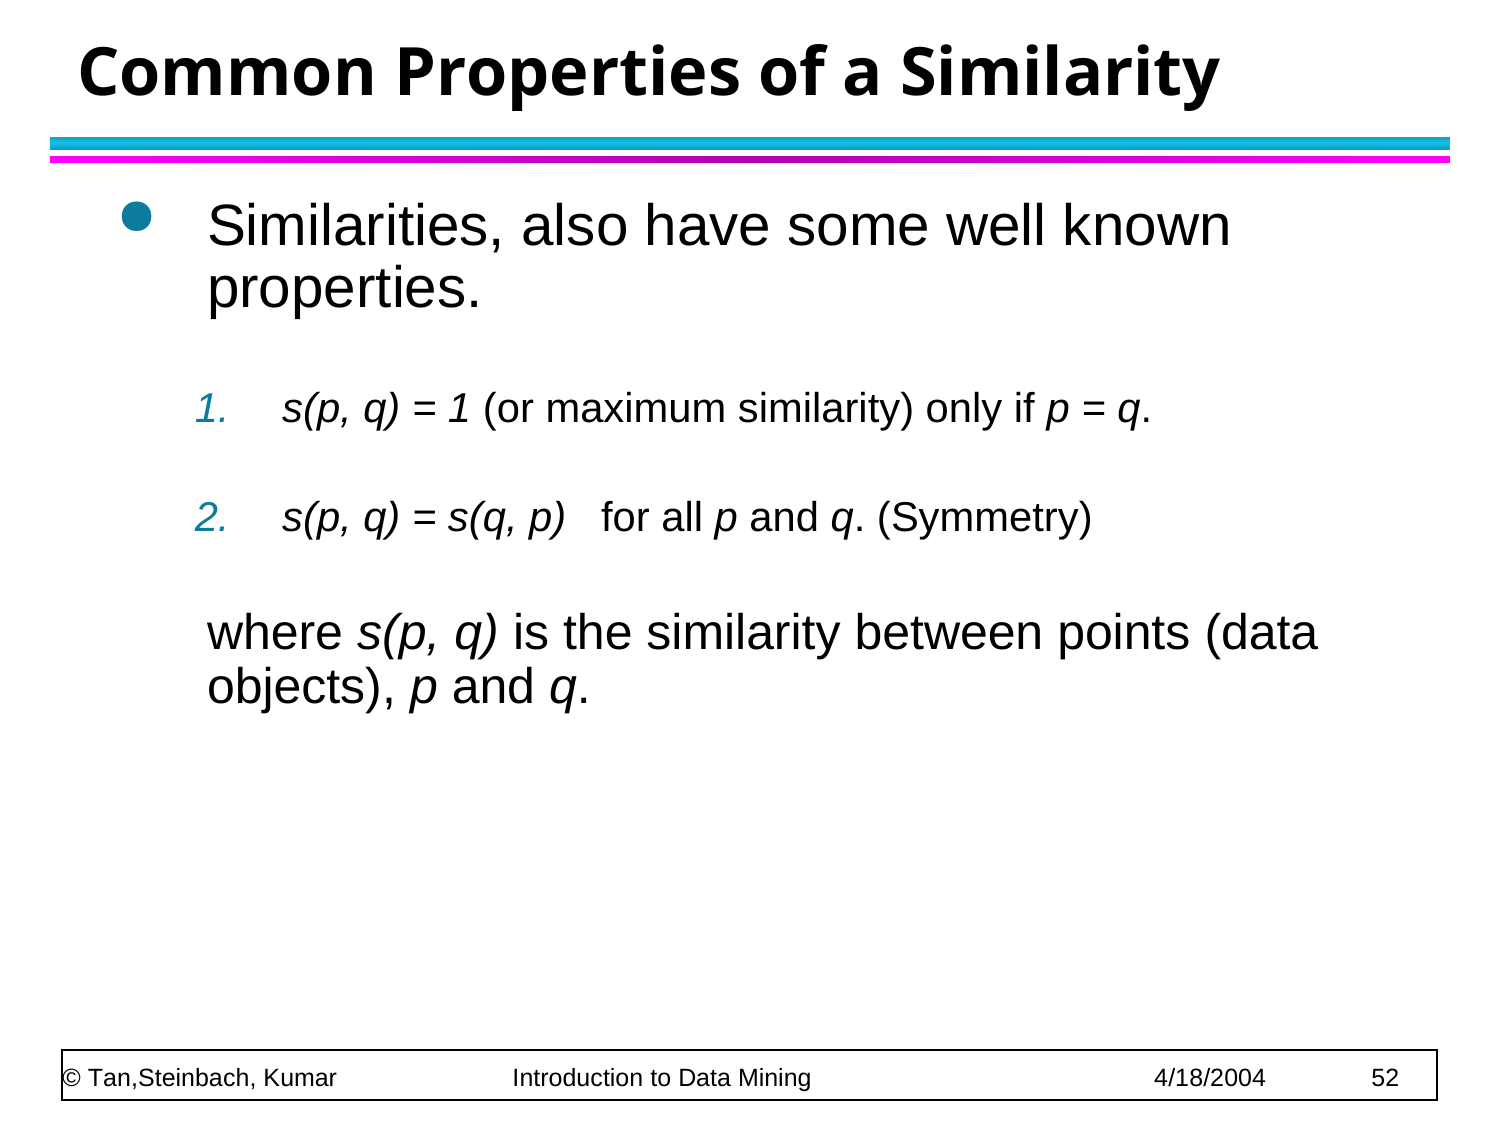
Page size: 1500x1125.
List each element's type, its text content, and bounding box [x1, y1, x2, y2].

title Common Properties of a Similarity [62, 24, 1421, 116]
list Similarities, also have some well known properties. s(p, q) = 1 (or maximum similarity) only if p = q. s(p, q) = s(q, p) for all p and q. (Symmetry) where s(p, q) is the similarity between points (data objects), p and q. [104, 187, 1418, 1026]
